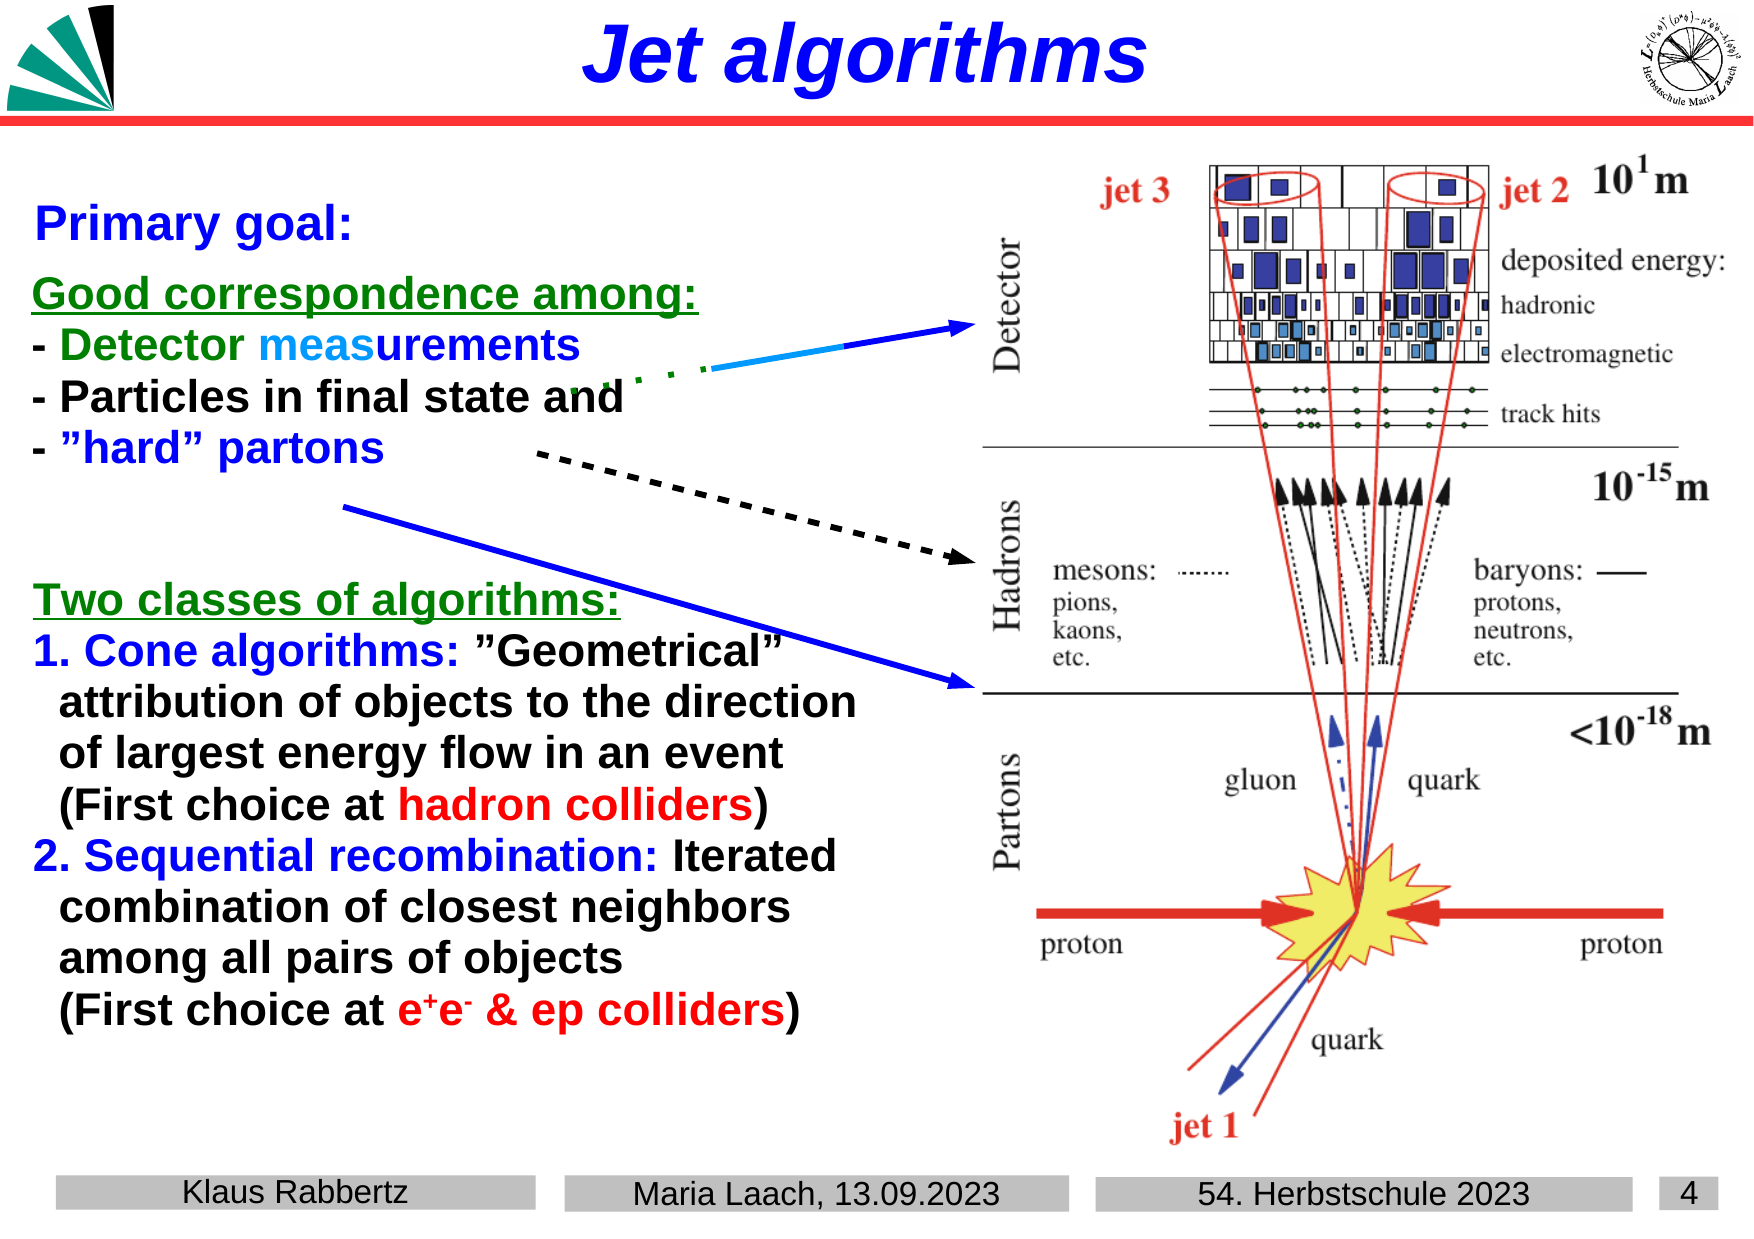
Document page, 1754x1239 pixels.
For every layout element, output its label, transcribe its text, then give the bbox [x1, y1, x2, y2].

text_box Two classes of algorithms: 1. Cone algorithms: ”Geometrical” attribution of objects to the direction of largest energy flow in an event (First choice at hadron colliders) 2. Sequential recombination: Iterated combination of closest neighbors among all pairs of objects (First choice at e+e- & ep colliders) [21, 567, 883, 1093]
picture [1641, 11, 1741, 106]
text_box Primary goal: [22, 188, 378, 258]
title Jet algorithms [120, 0, 1612, 107]
picture [970, 146, 1730, 1153]
text_box Good correspondence among: - Detector measurements - Particles in final state and - ”hard” partons [19, 262, 822, 479]
picture [7, 5, 114, 112]
